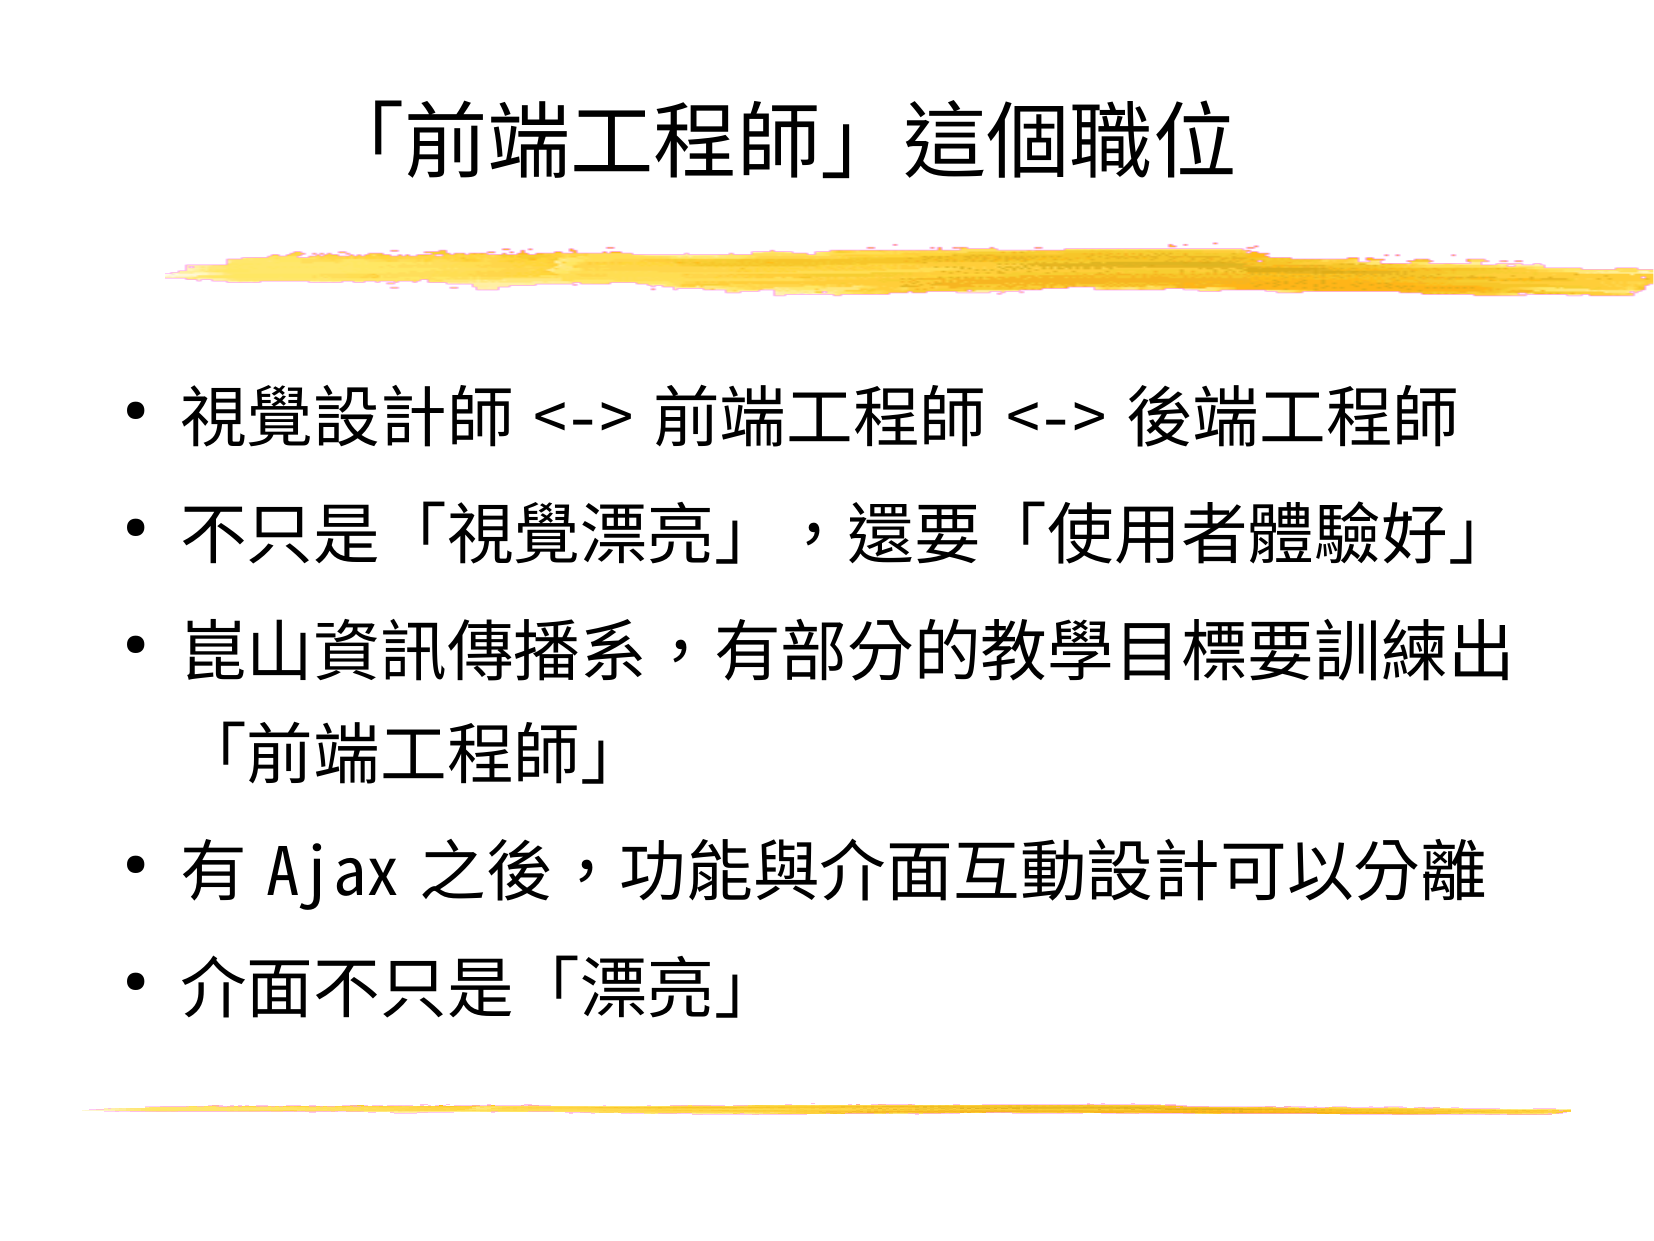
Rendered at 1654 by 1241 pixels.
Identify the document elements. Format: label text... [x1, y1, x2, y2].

picture [165, 237, 1654, 308]
title 「前端工程師」這個職位 [76, 28, 1482, 235]
list 視覺設計師<->前端工程師<->後端工程師 不只是「視覺漂亮」，還要「使用者體驗好」 崑山資訊傳播系，有部分的教學目標要訓練出「前端工程師」 有Ajax之後，功能與介面互動設計可以分離 介面不只是「漂亮」 [124, 358, 1530, 1103]
picture [82, 1102, 1571, 1117]
